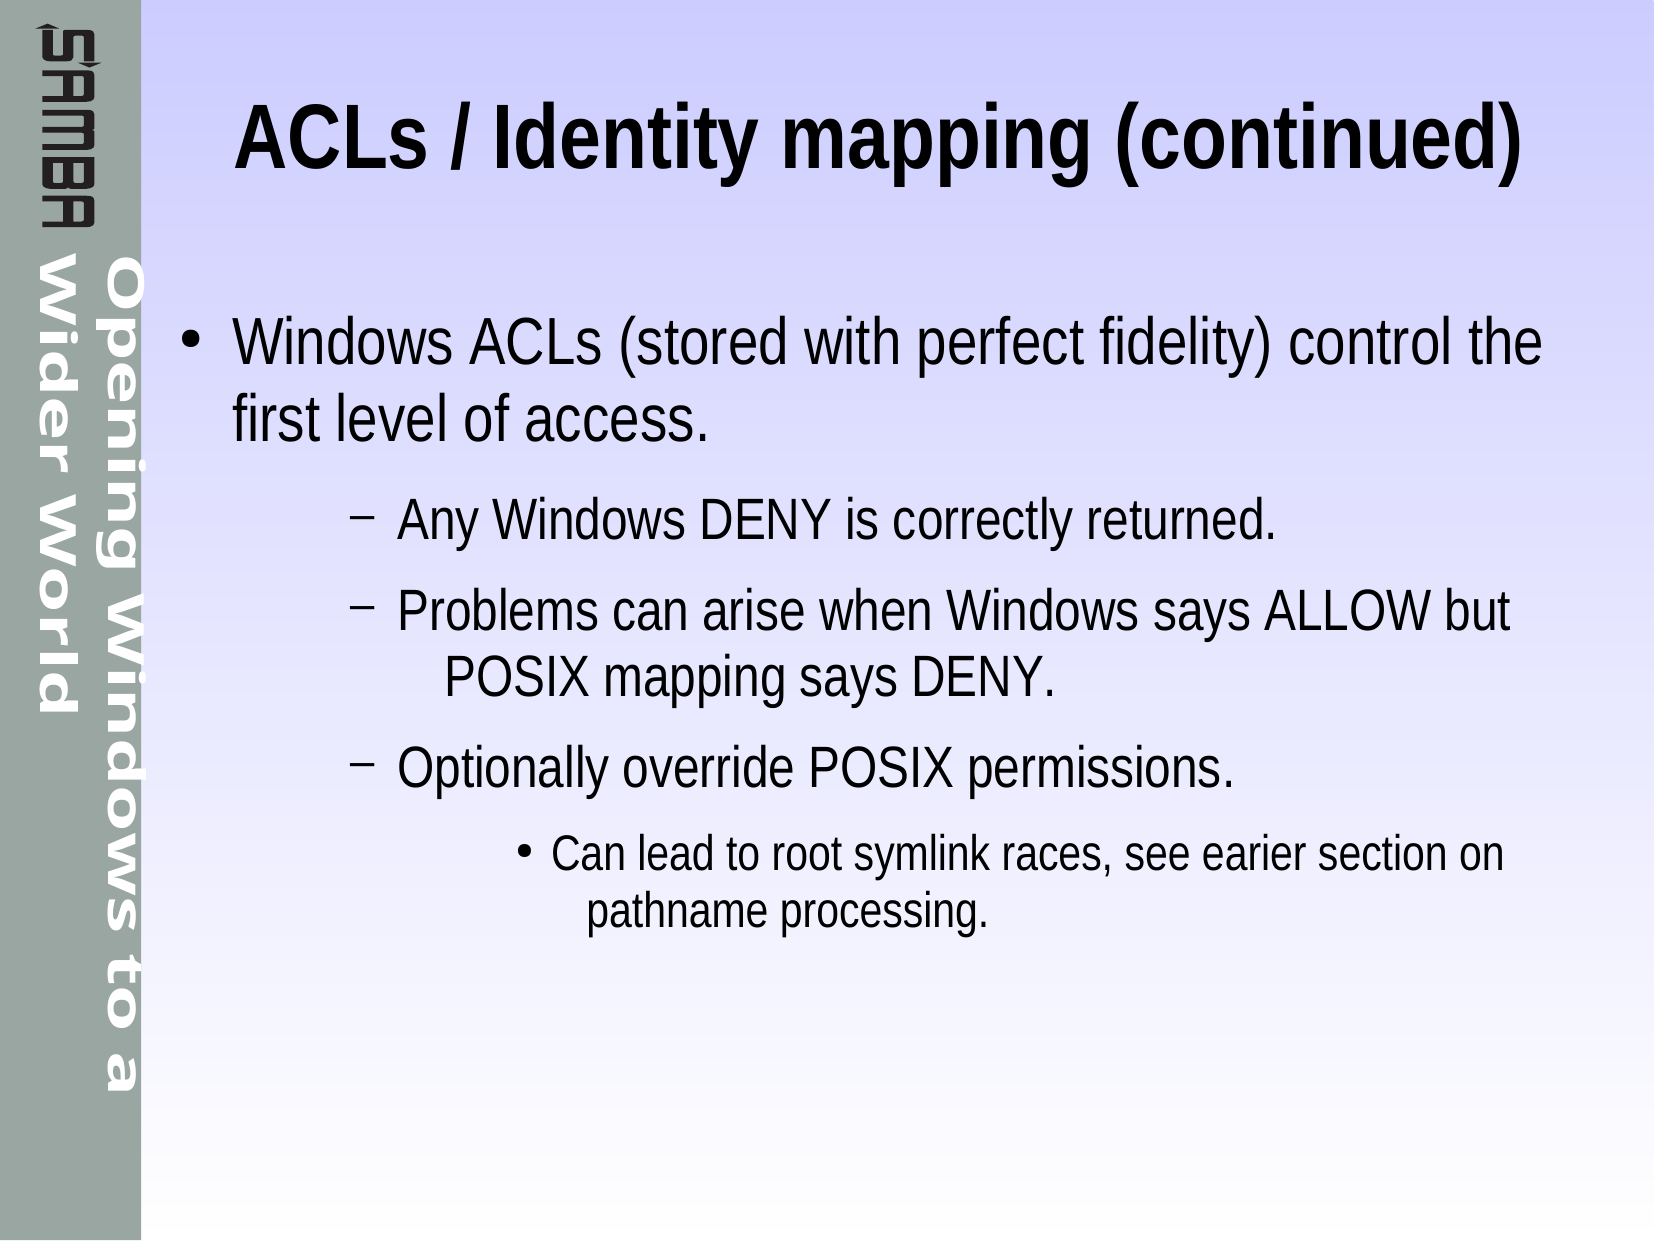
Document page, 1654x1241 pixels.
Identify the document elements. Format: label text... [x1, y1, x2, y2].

title ACLs / Identity mapping (continued) [173, 28, 1586, 243]
list Windows ACLs (stored with perfect fidelity) control the first level of access. Any Windows DENY is correctly returned. Problems can arise when Windows says ALLOW but POSIX mapping says DENY. Optionally override POSIX permissions. Can lead to root symlink races, see earier section on pathname processing. [161, 302, 1574, 1211]
